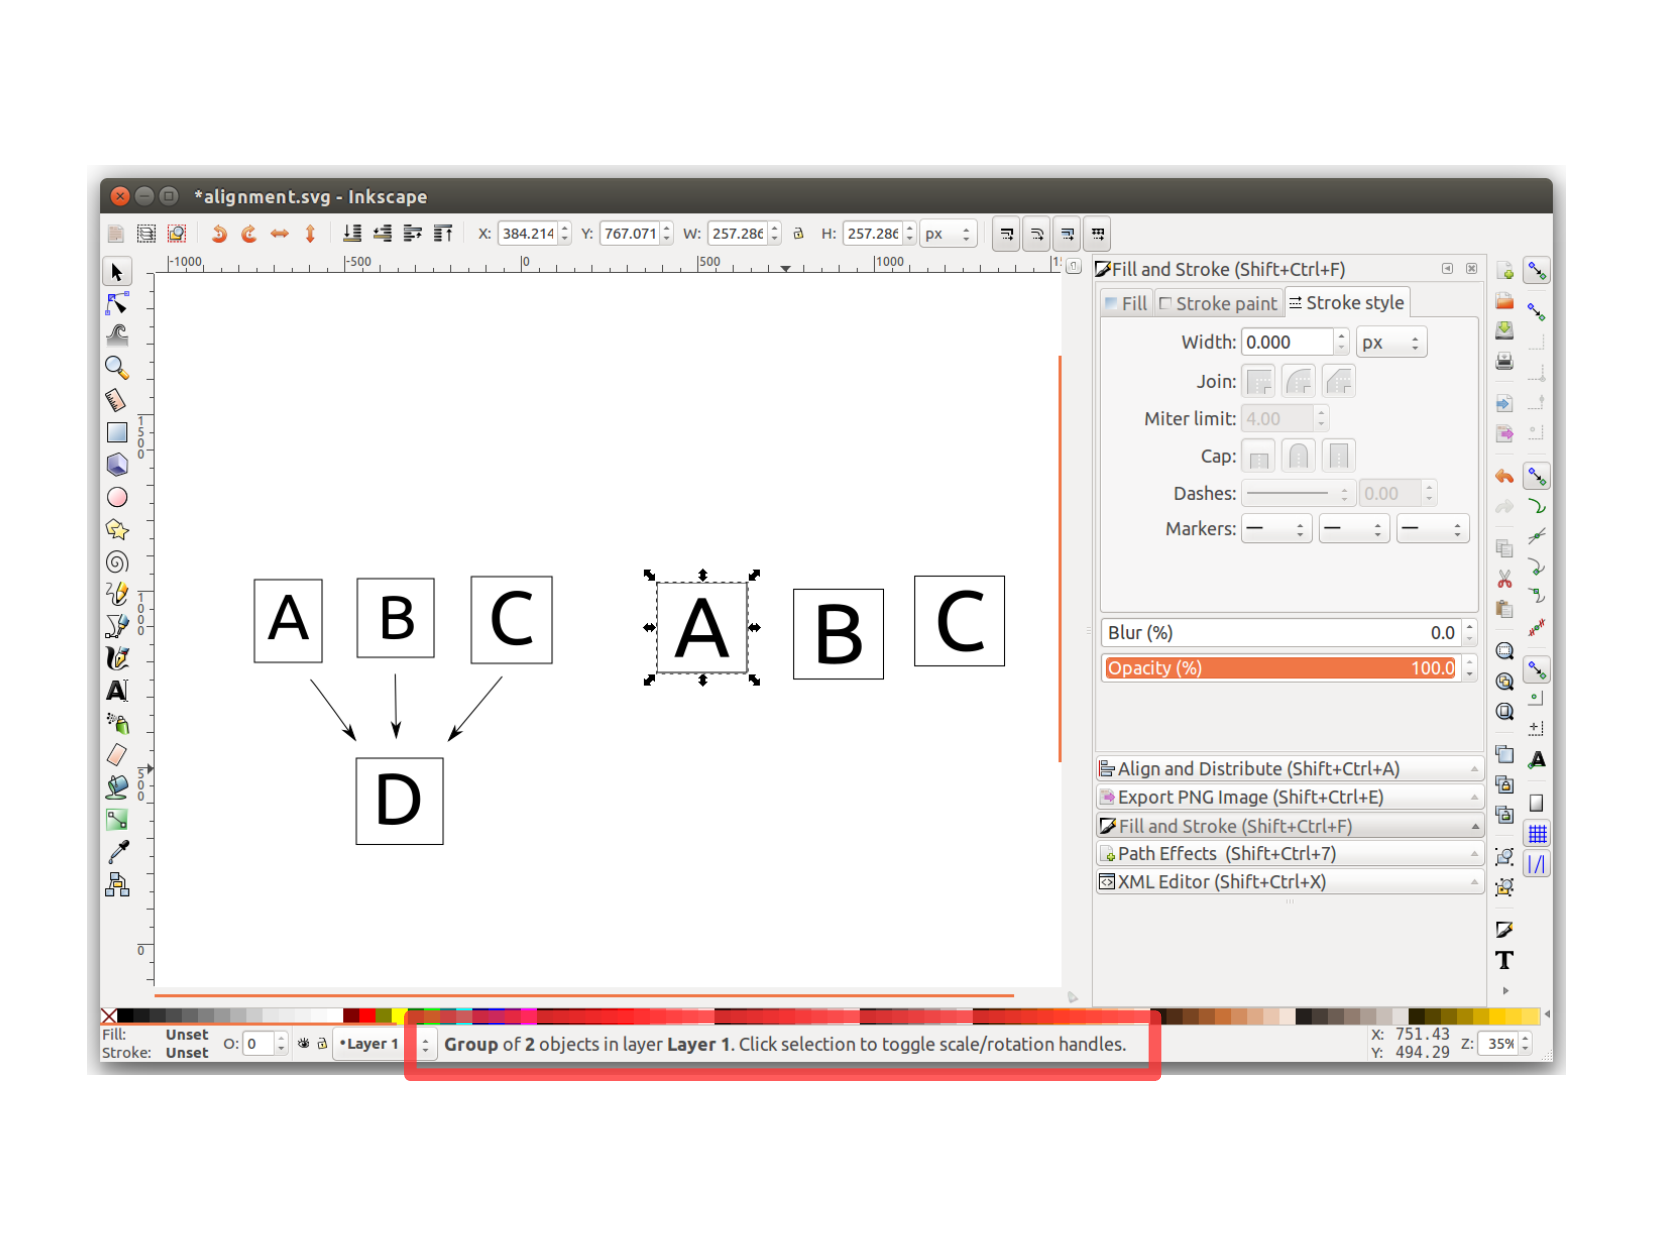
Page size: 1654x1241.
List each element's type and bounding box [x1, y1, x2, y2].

picture [87, 165, 1566, 1075]
picture [417, 1023, 1148, 1068]
